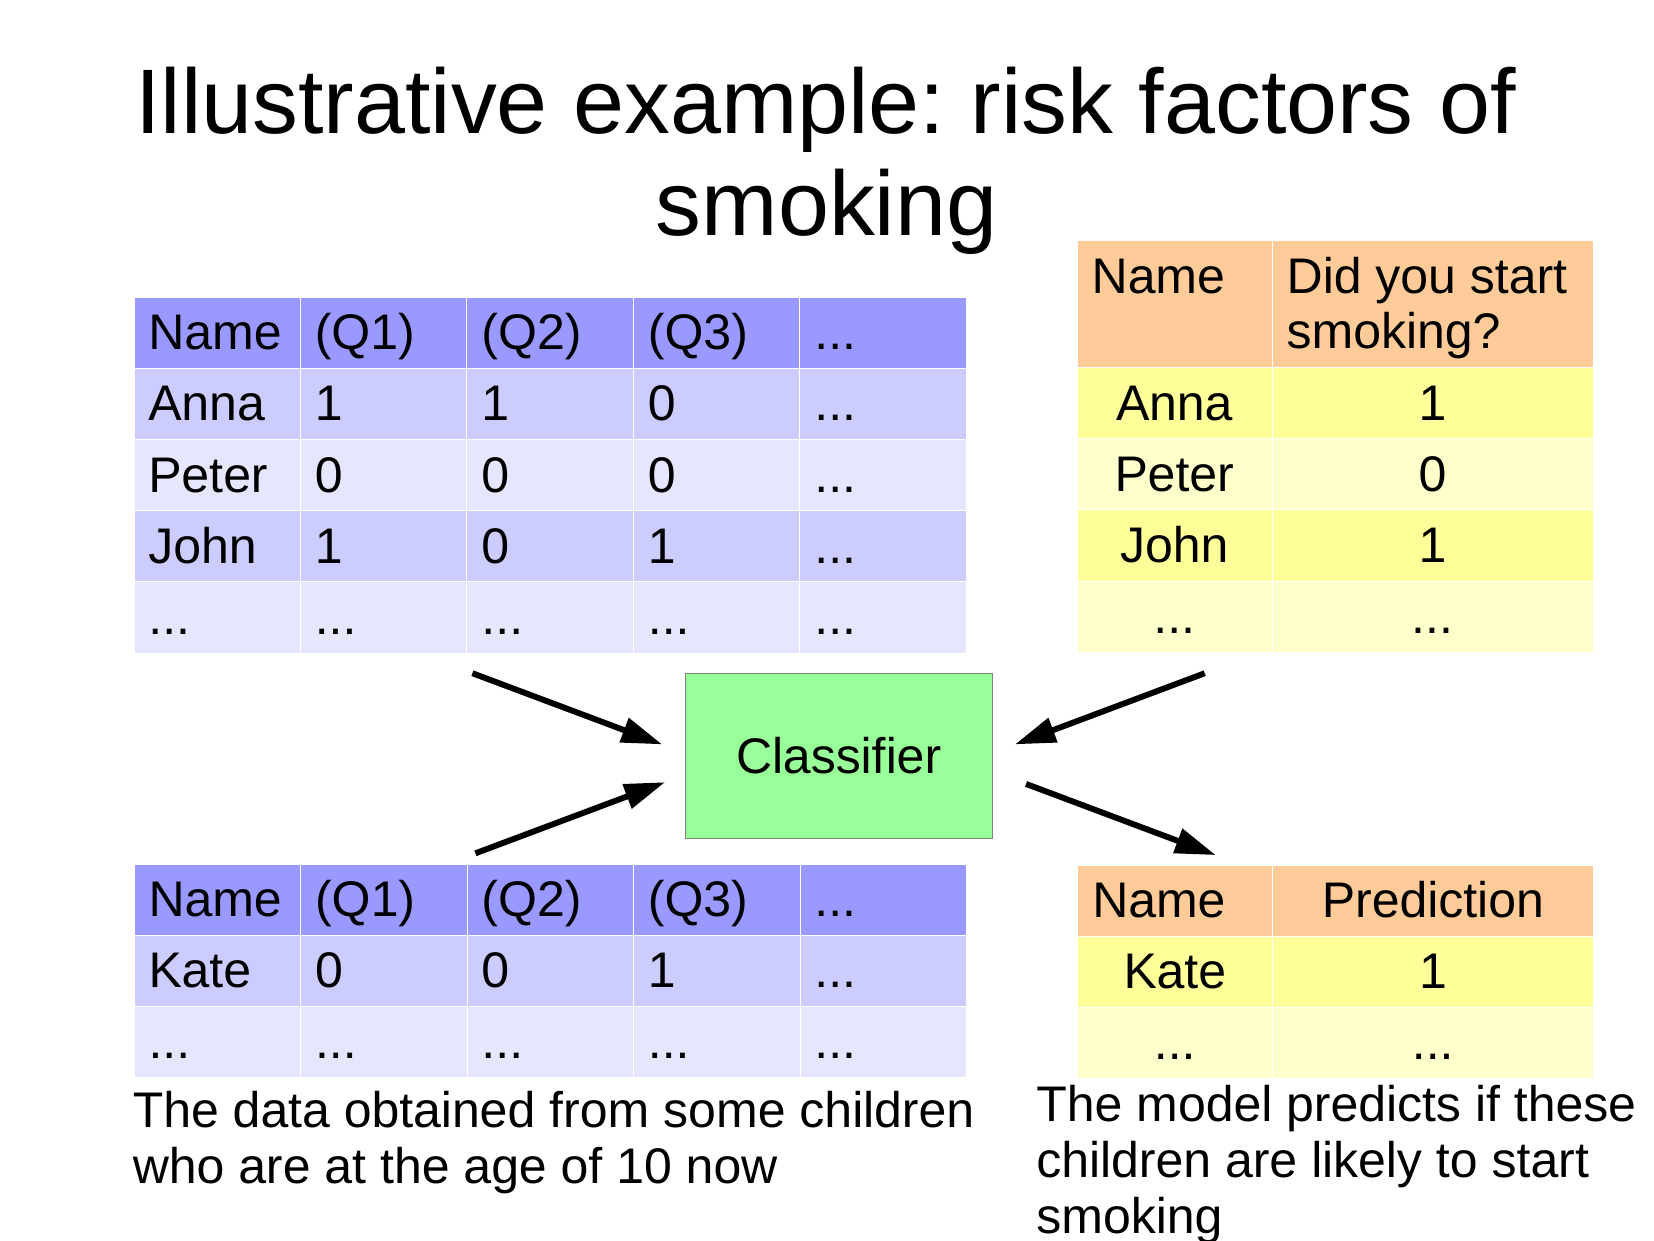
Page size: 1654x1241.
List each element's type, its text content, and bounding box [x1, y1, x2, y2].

table_cell Peter [135, 440, 300, 510]
table_header (Q1) [301, 865, 467, 935]
text_box The model predicts if these children are likely to start smoking [1021, 1068, 1654, 1241]
table_header Did you start smoking? [1273, 241, 1593, 367]
table_header (Q2) [468, 865, 633, 935]
table_header Name [1078, 866, 1272, 936]
table_header (Q1) [301, 298, 466, 368]
table_header ... [800, 298, 966, 368]
table_cell 1 [467, 369, 633, 439]
table_header Prediction [1273, 866, 1593, 936]
table_cell ... [801, 936, 966, 1006]
title Illustrative example: risk factors of smoking [82, 49, 1571, 257]
table_cell 1 [1273, 510, 1593, 581]
table_cell 1 [1273, 368, 1593, 438]
table_cell ... [467, 582, 633, 653]
table_cell Anna [135, 369, 300, 439]
table_header Name [135, 865, 300, 935]
table_cell ... [634, 1007, 800, 1074]
table_header (Q3) [634, 298, 799, 368]
table_cell ... [634, 582, 799, 653]
table_cell ... [801, 1007, 966, 1074]
table_cell John [135, 511, 300, 581]
table_cell 0 [467, 511, 633, 581]
table_cell 1 [301, 511, 466, 581]
table_header Name [135, 298, 300, 368]
table_cell ... [1273, 1008, 1593, 1068]
table_cell Kate [135, 936, 300, 1006]
table_cell ... [800, 440, 966, 510]
table_cell ... [1078, 582, 1272, 652]
table_cell ... [800, 511, 966, 581]
table_cell ... [1078, 1008, 1272, 1068]
table_cell ... [301, 1007, 467, 1074]
table_cell 0 [1273, 439, 1593, 509]
table_cell ... [800, 369, 966, 439]
table_cell 0 [301, 936, 467, 1006]
table_cell 0 [468, 936, 633, 1006]
table_cell 1 [634, 936, 800, 1006]
table_cell ... [135, 582, 300, 653]
table_cell ... [800, 582, 966, 653]
table_cell 0 [301, 440, 466, 510]
table_cell 0 [467, 440, 633, 510]
table_cell ... [301, 582, 466, 653]
table_header (Q3) [634, 865, 800, 935]
table_cell Peter [1078, 439, 1272, 509]
table_header ... [801, 865, 966, 935]
table_cell ... [1273, 582, 1593, 652]
table_cell 0 [634, 369, 799, 439]
table_cell Anna [1078, 368, 1272, 438]
table_header Name [1078, 241, 1272, 367]
table_header (Q2) [467, 298, 633, 368]
table_cell 1 [634, 511, 799, 581]
table_cell ... [135, 1007, 300, 1074]
table_cell 1 [1273, 937, 1593, 1007]
table_cell 0 [634, 440, 799, 510]
table_cell Kate [1078, 937, 1272, 1007]
text_box The data obtained from some children who are at the age of 10 now [118, 1074, 1021, 1202]
text_box Classifier [685, 673, 993, 839]
table_cell 1 [301, 369, 466, 439]
table_cell ... [468, 1007, 633, 1074]
table_cell John [1078, 510, 1272, 581]
